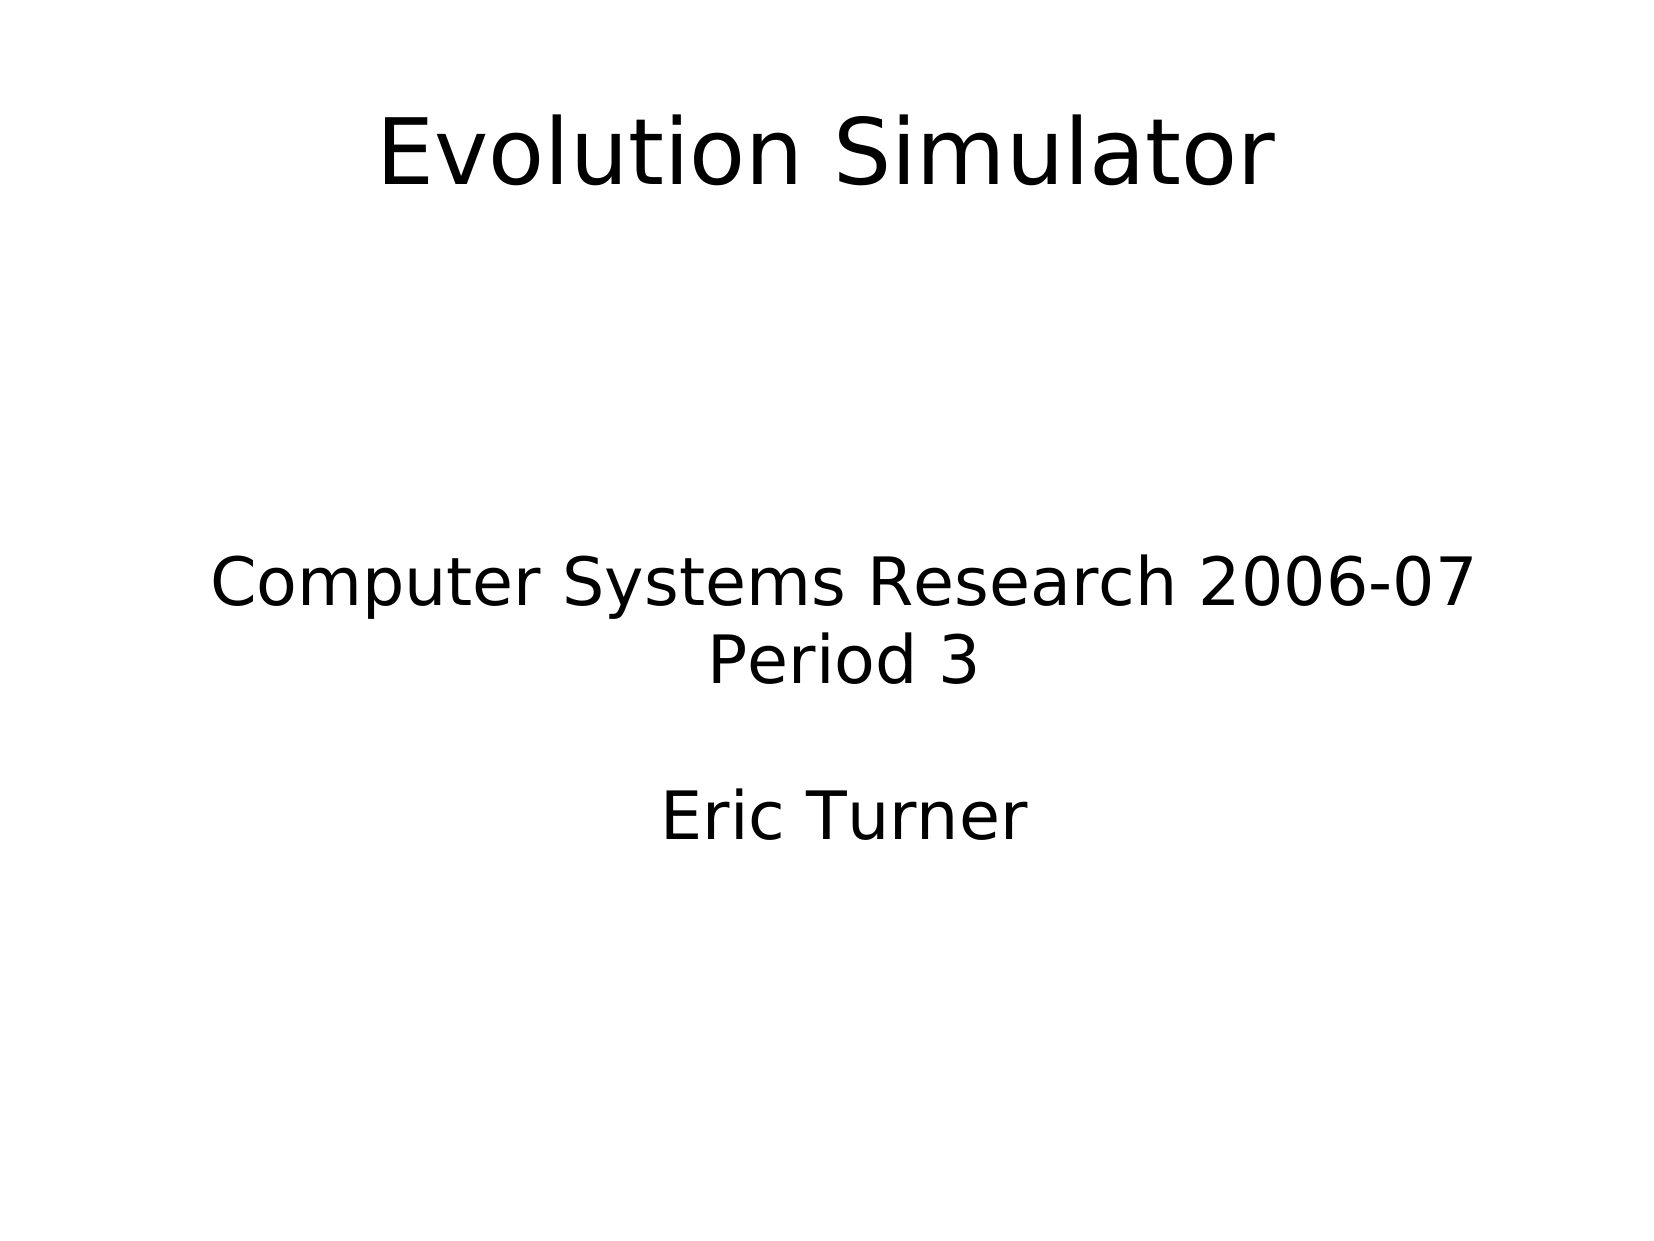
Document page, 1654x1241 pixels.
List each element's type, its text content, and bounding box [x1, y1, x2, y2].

subtitle Computer Systems Research 2006-07 Period 3 Eric Turner [82, 290, 1571, 1109]
title Evolution Simulator [82, 49, 1571, 257]
